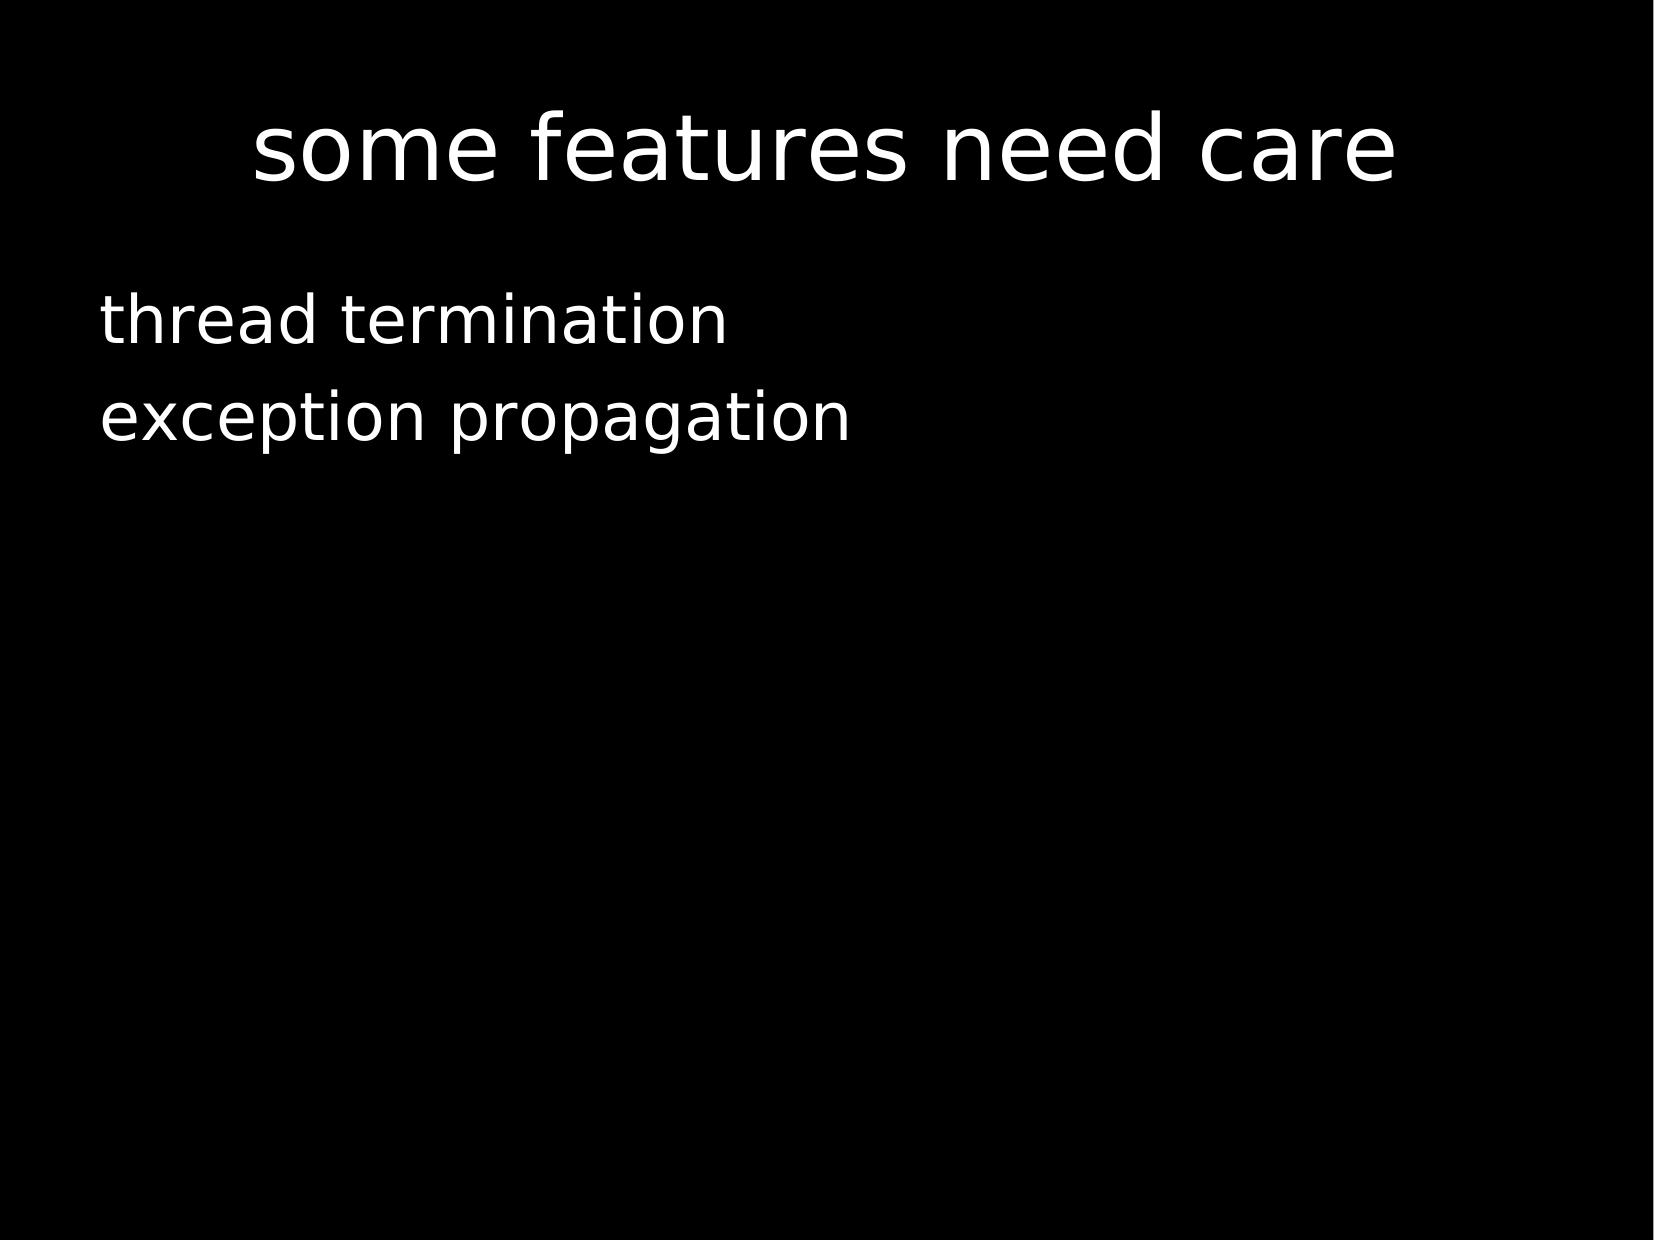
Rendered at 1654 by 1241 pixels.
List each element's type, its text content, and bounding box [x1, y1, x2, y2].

title some features need care [82, 46, 1570, 259]
list thread termination exception propagation [82, 290, 1570, 1109]
